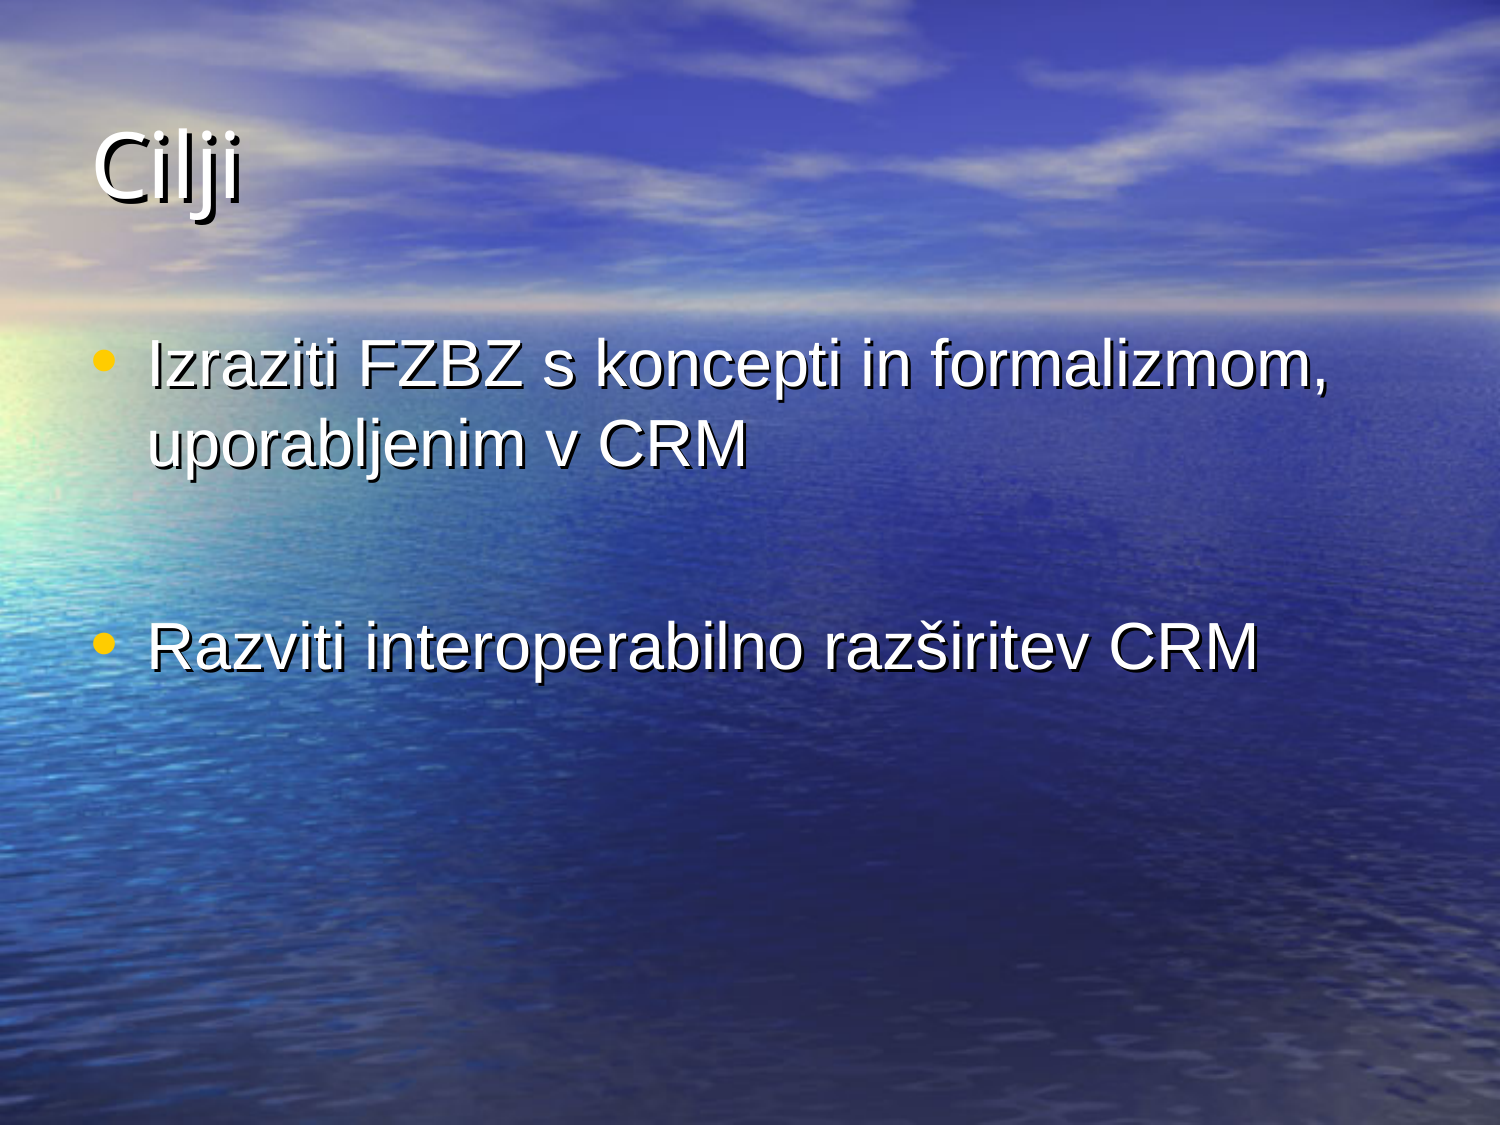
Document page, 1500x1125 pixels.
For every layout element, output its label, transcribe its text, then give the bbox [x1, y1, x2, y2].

picture [0, 0, 1500, 1125]
list Izraziti FZBZ s koncepti in formalizmom, uporabljenim v CRM Razviti interoperabilno razširitev CRM [75, 312, 1426, 1009]
title Cilji [75, 47, 1426, 276]
